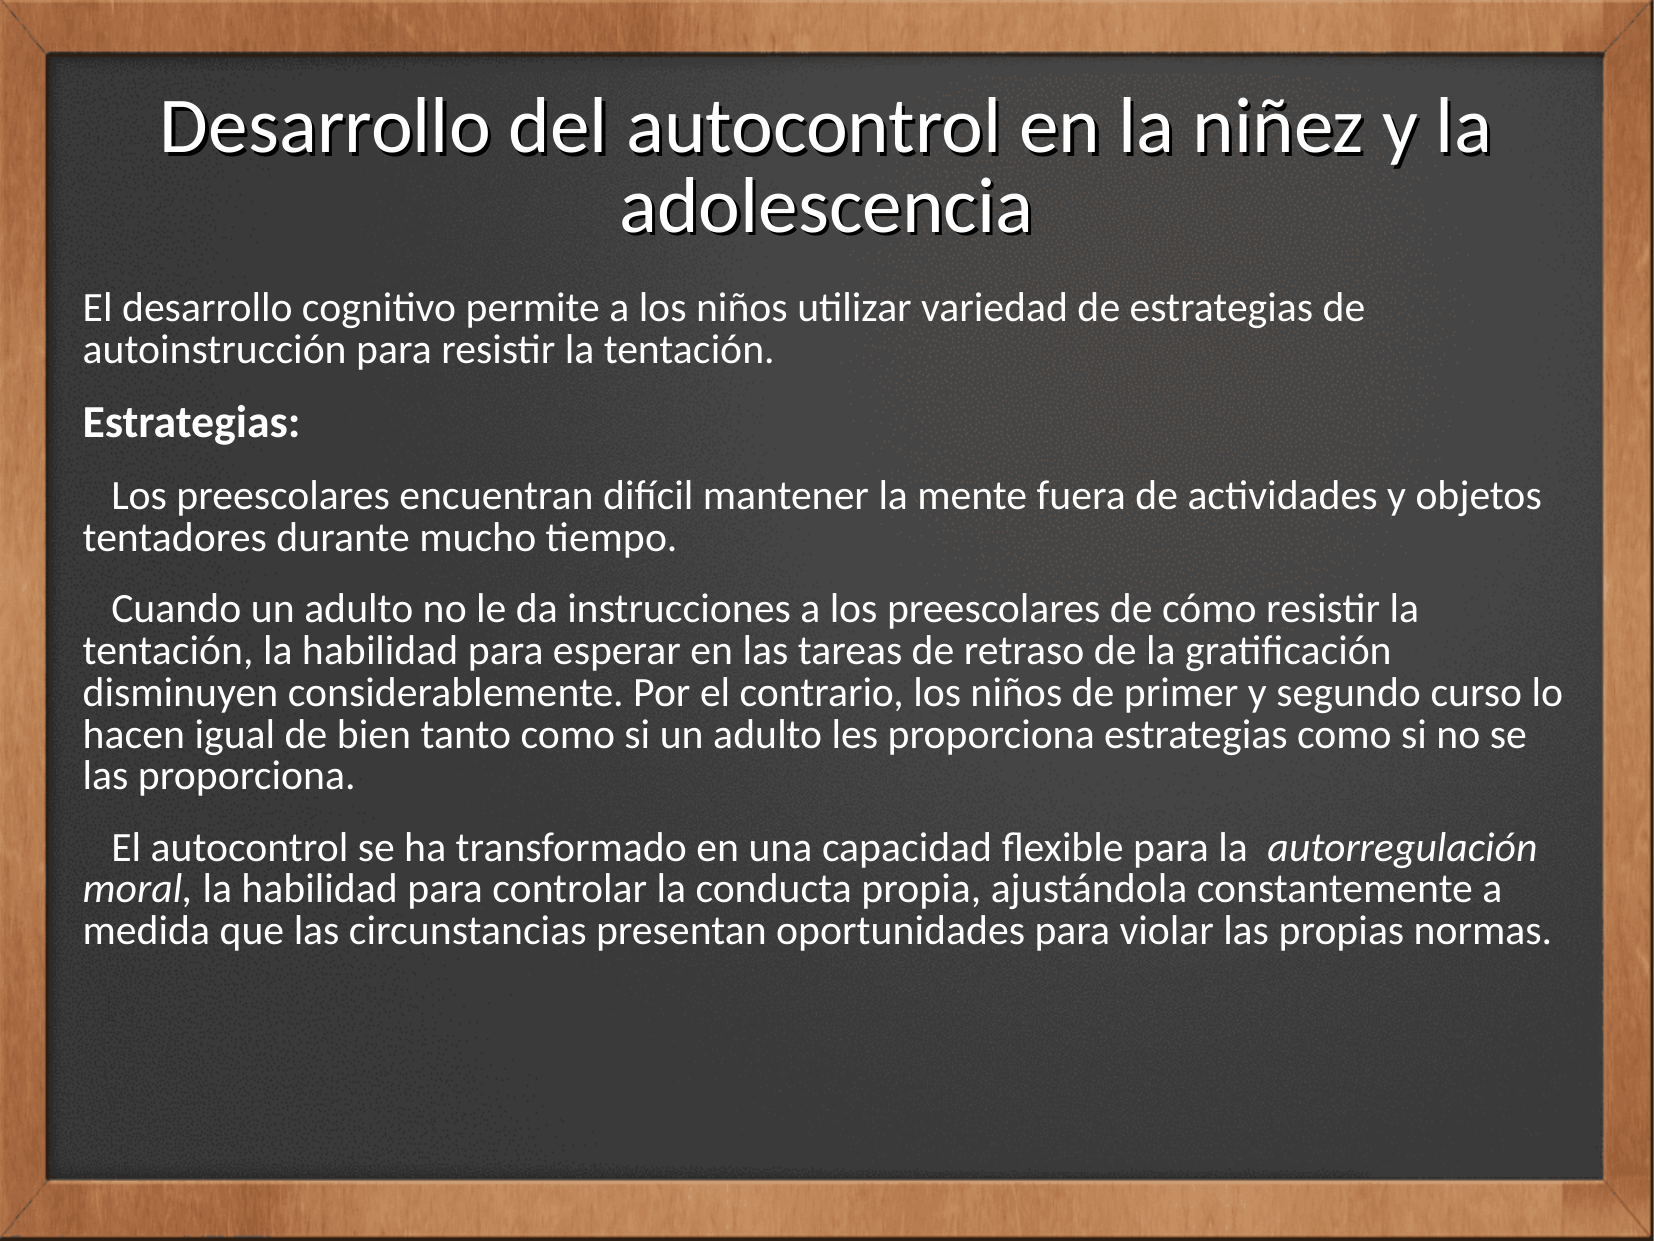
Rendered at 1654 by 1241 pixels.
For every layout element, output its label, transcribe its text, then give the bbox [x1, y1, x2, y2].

title Desarrollo del autocontrol en la niñez y la adolescencia [82, 75, 1571, 270]
picture [0, 0, 1654, 1241]
list El desarrollo cognitivo permite a los niños utilizar variedad de estrategias de autoinstrucción para resistir la tentación. Estrategias: Los preescolares encuentran difícil mantener la mente fuera de actividades y objetos tentadores durante mucho tiempo. Cuando un adulto no le da instrucciones a los preescolares de cómo resistir la tentación, la habilidad para esperar en las tareas de retraso de la gratificación disminuyen considerablemente. Por el contrario, los niños de primer y segundo curso lo hacen igual de bien tanto como si un adulto les proporciona estrategias como si no se las proporciona. El autocontrol se ha transformado en una capacidad flexible para la autorregulación moral, la habilidad para controlar la conducta propia, ajustándola constantemente a medida que las circunstancias presentan oportunidades para violar las propias normas. [82, 290, 1571, 1109]
